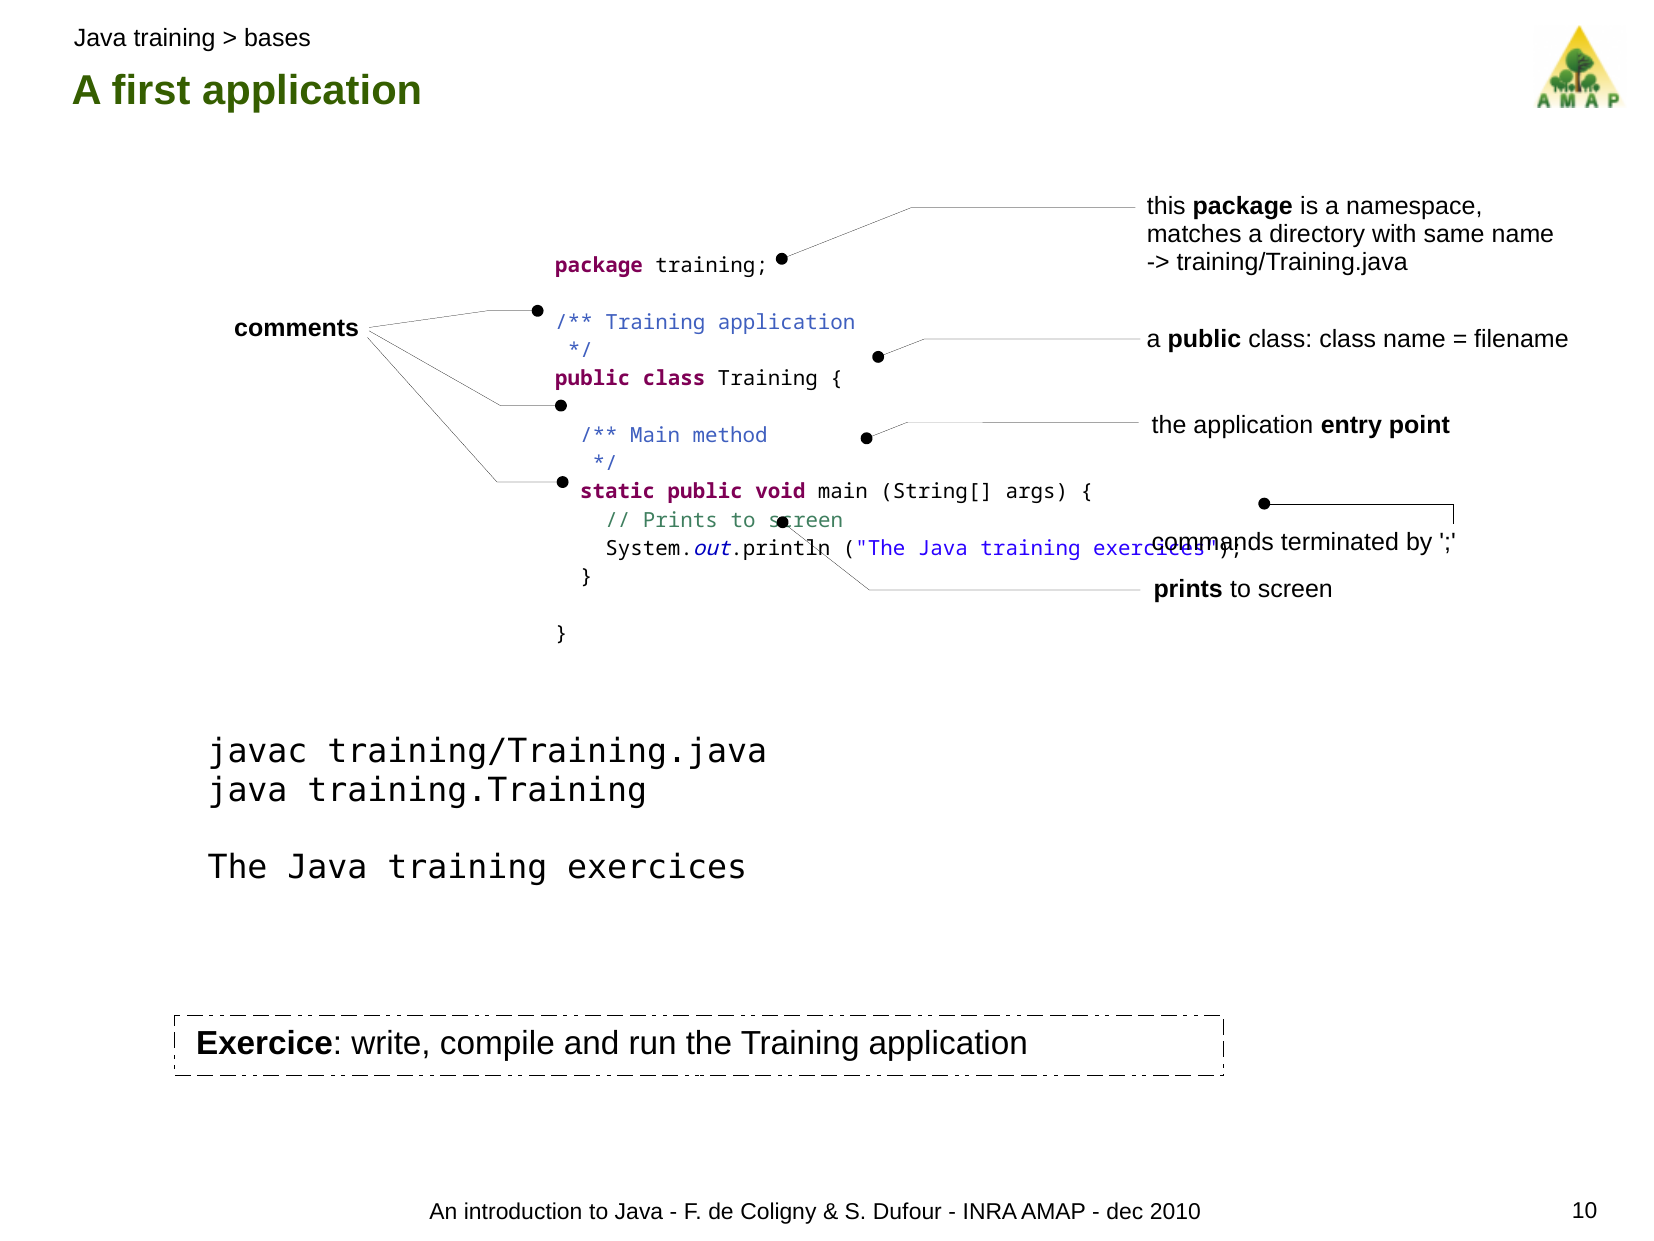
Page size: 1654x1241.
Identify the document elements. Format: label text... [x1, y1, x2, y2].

text_box a public class: class name = filename [1131, 317, 1654, 361]
text_box javac training/Training.java java training.Training The Java training exercices [192, 724, 1267, 1010]
text_box prints to screen [1138, 566, 1630, 610]
text_box package training; /** Training application */ public class Training { /** Main method */ static public void main (String[] args) { // Prints to screen System.out.println ("The Java training exercices"); } } [540, 243, 1427, 598]
picture [1533, 25, 1627, 108]
text_box A first application [56, 59, 1120, 121]
text_box comments [219, 305, 431, 349]
text_box Java training > bases [59, 16, 1004, 60]
text_box this package is a namespace, matches a directory with same name -> training/Training.java [1132, 184, 1593, 284]
text_box Exercice: write, compile and run the Training application [181, 1017, 1332, 1070]
text_box the application entry point [1136, 403, 1610, 447]
text_box commands terminated by ';' [1136, 520, 1551, 564]
